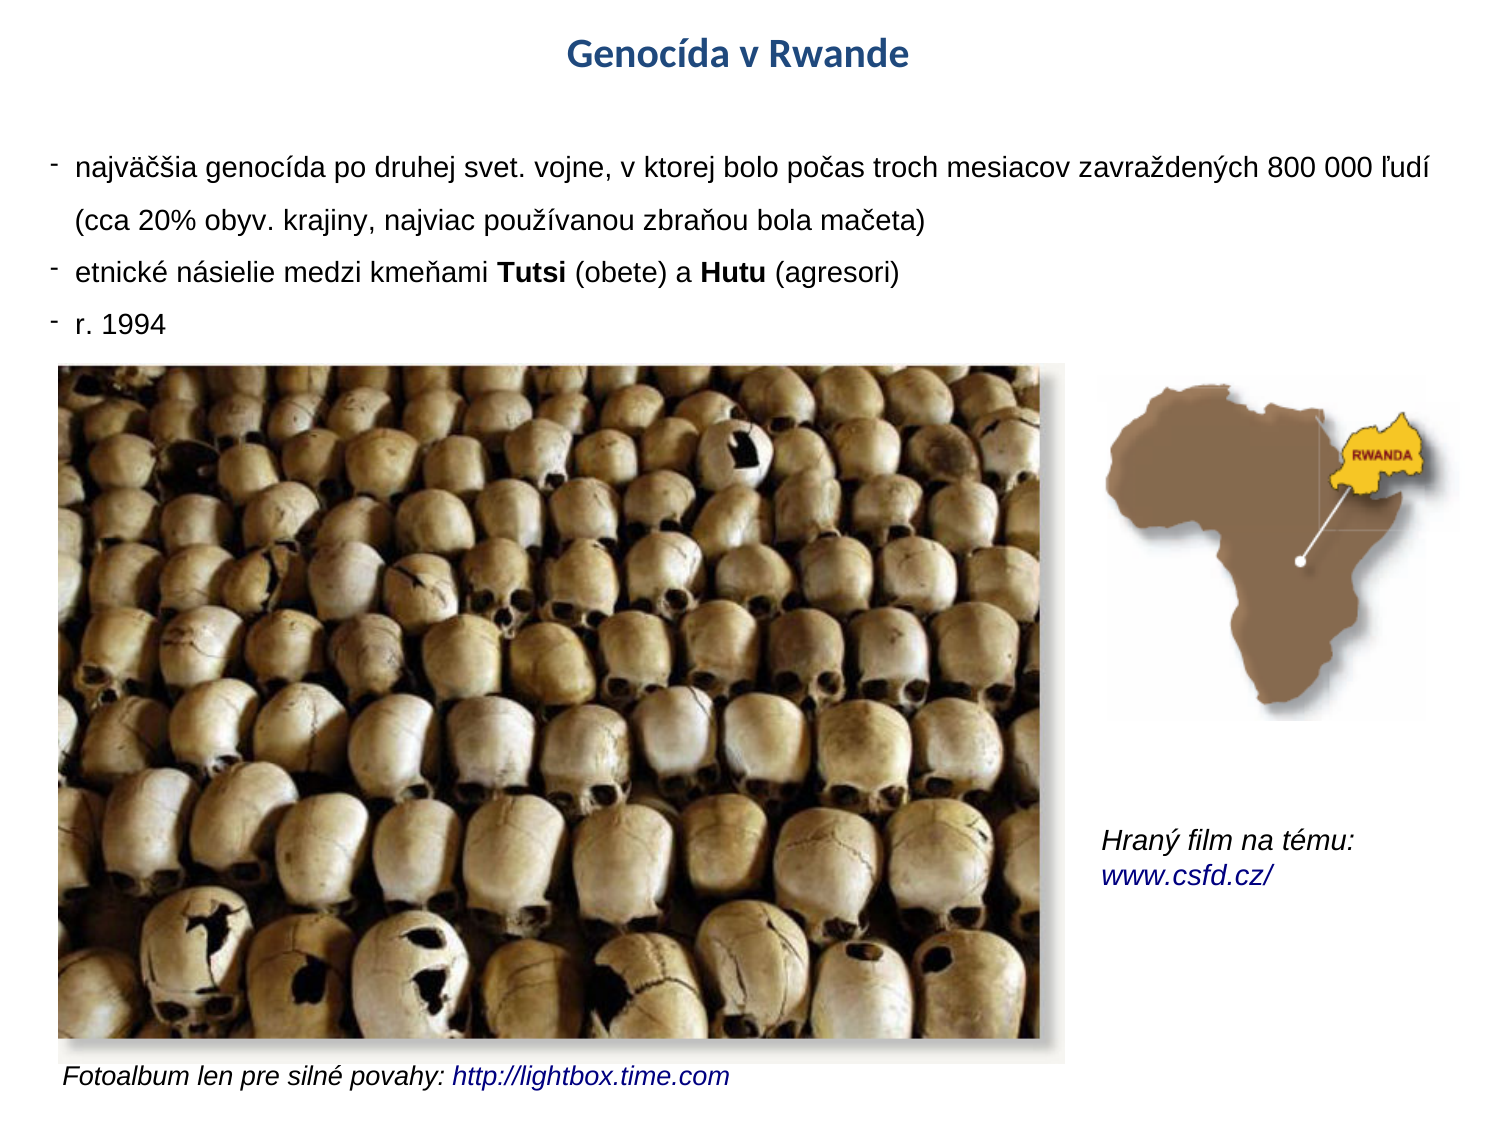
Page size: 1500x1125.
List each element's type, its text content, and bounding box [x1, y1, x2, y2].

text_box Hraný film na tému: www.csfd.cz/ [1086, 814, 1453, 899]
text_box najväčšia genocída po druhej svet. vojne, v ktorej bolo počas troch mesiacov zavraždených 800 000 ľudí (cca 20% obyv. krajiny, najviac používanou zbraňou bola mačeta) etnické násielie medzi kmeňami Tutsi (obete) a Hutu (agresori) r. 1994 [35, 123, 1477, 349]
picture [58, 363, 1065, 1064]
text_box Genocída v Rwande [298, 18, 1178, 84]
picture [1078, 359, 1472, 721]
text_box Fotoalbum len pre silné povahy: http://lightbox.time.com [47, 1051, 804, 1099]
